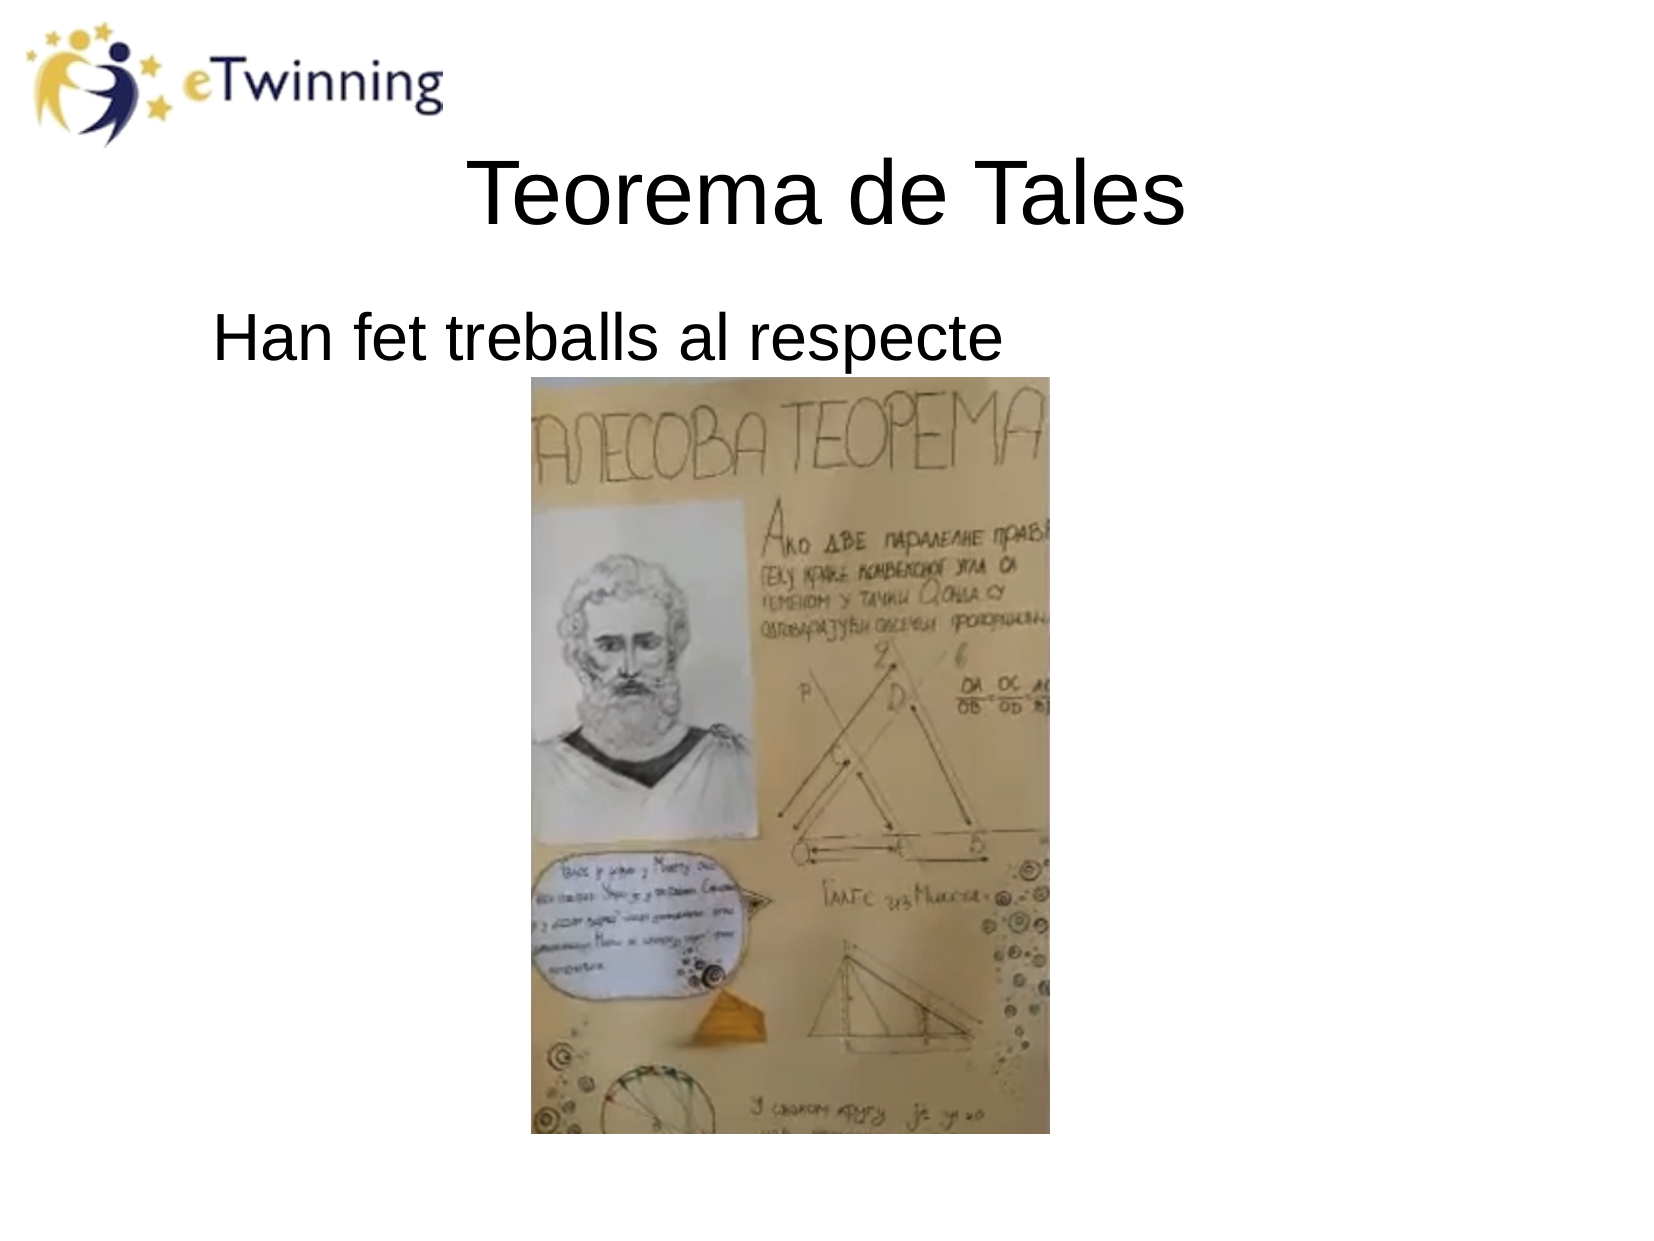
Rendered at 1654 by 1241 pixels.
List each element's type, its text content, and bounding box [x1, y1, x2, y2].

picture [531, 377, 1050, 1134]
subtitle Han fet treballs al respecte [212, 281, 1229, 357]
title Teorema de Tales [82, 136, 1571, 249]
picture [26, 20, 443, 148]
